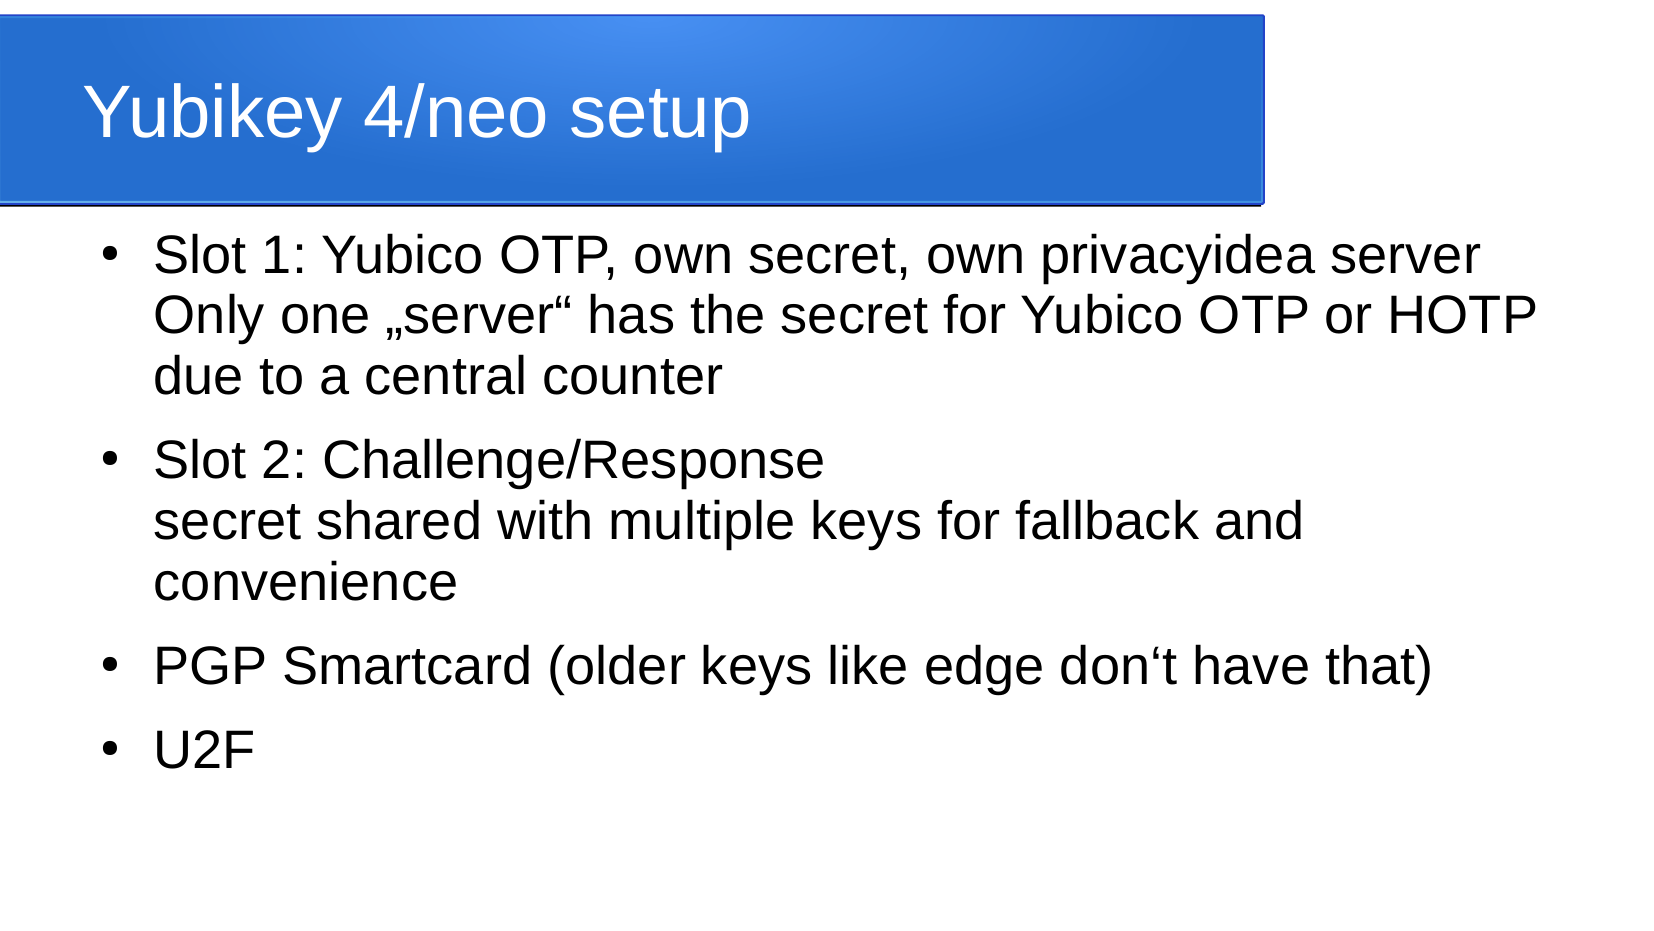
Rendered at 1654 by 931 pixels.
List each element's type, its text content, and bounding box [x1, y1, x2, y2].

title Yubikey 4/neo setup [82, 35, 1235, 189]
list Slot 1: Yubico OTP, own secret, own privacyidea server Only one „server“ has the secret for Yubico OTP or HOTP due to a central counter Slot 2: Challenge/Response secret shared with multiple keys for fallback and convenience PGP Smartcard (older keys like edge don‘t have that) U2F [82, 224, 1571, 863]
